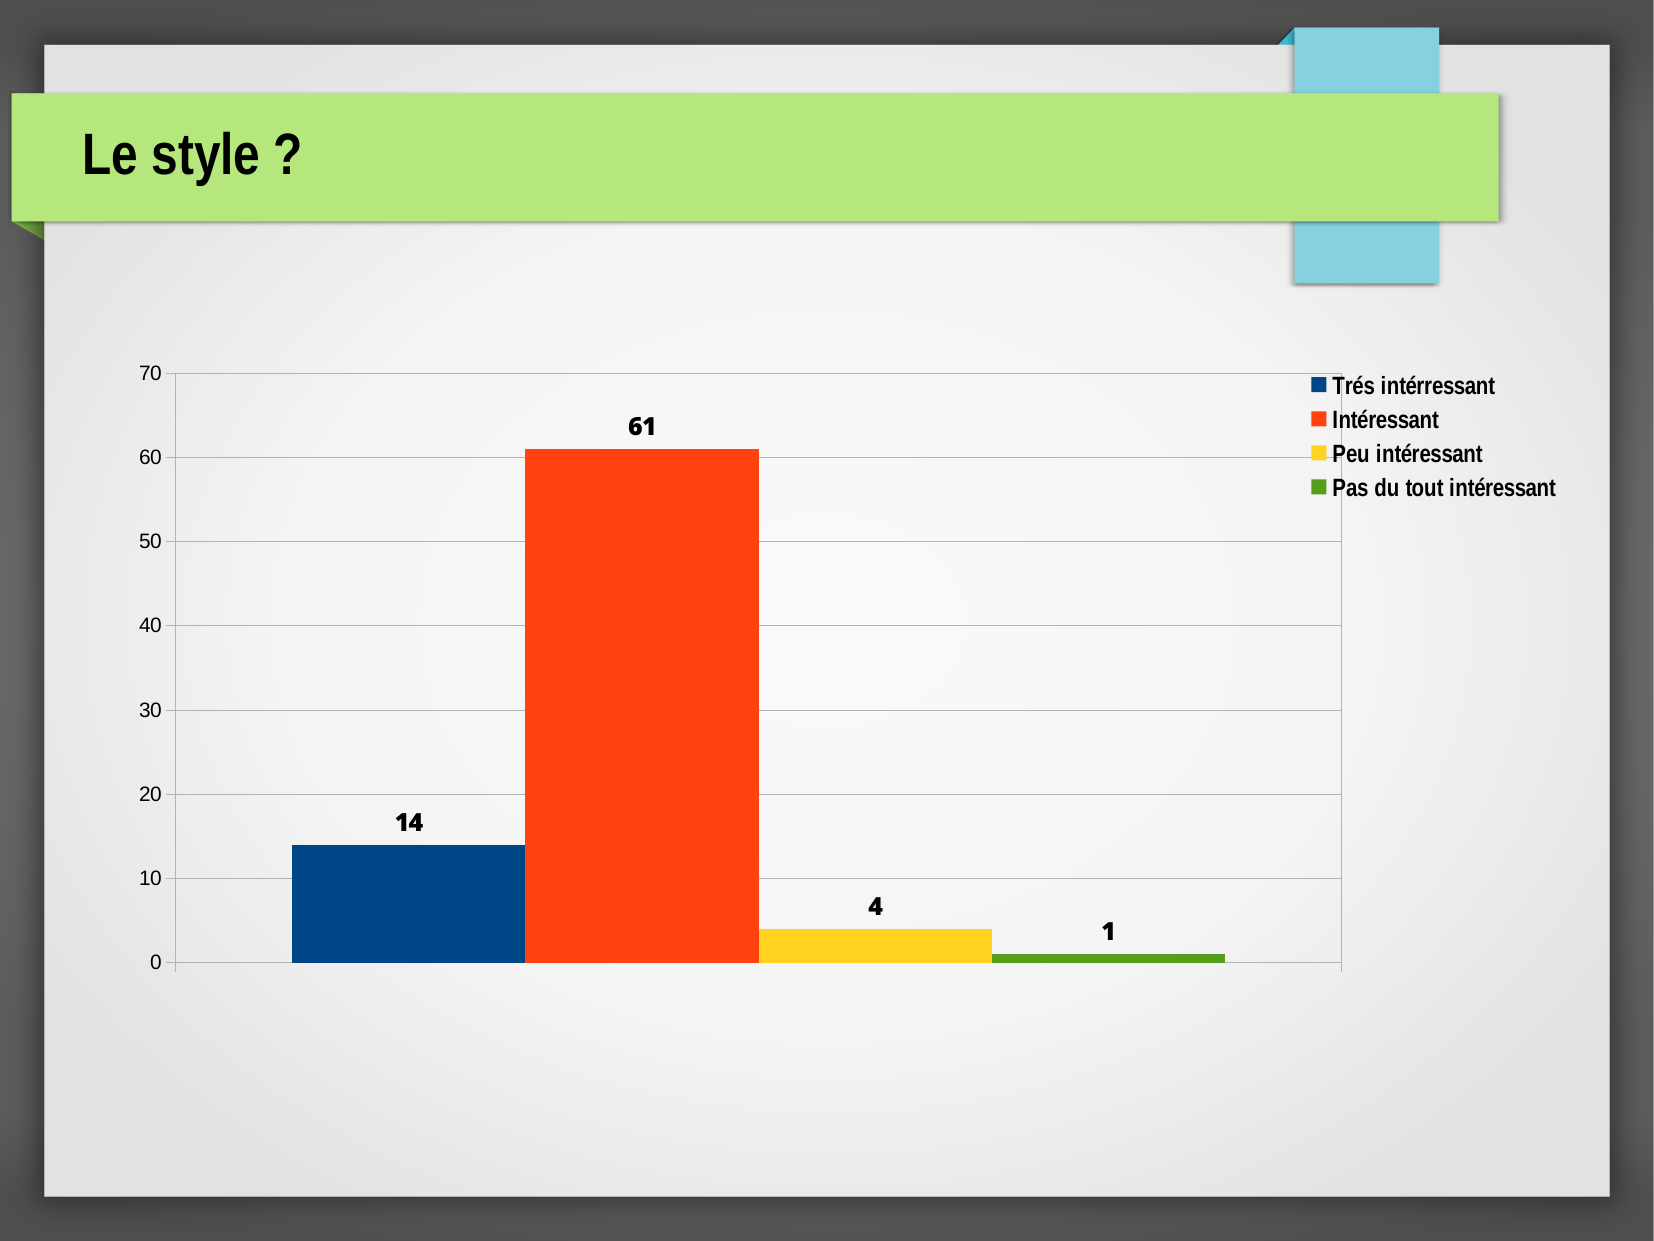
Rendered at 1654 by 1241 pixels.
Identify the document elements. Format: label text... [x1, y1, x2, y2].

picture [0, 0, 1654, 1241]
title Le style ? [82, 94, 1264, 213]
chart [82, 295, 1571, 1015]
